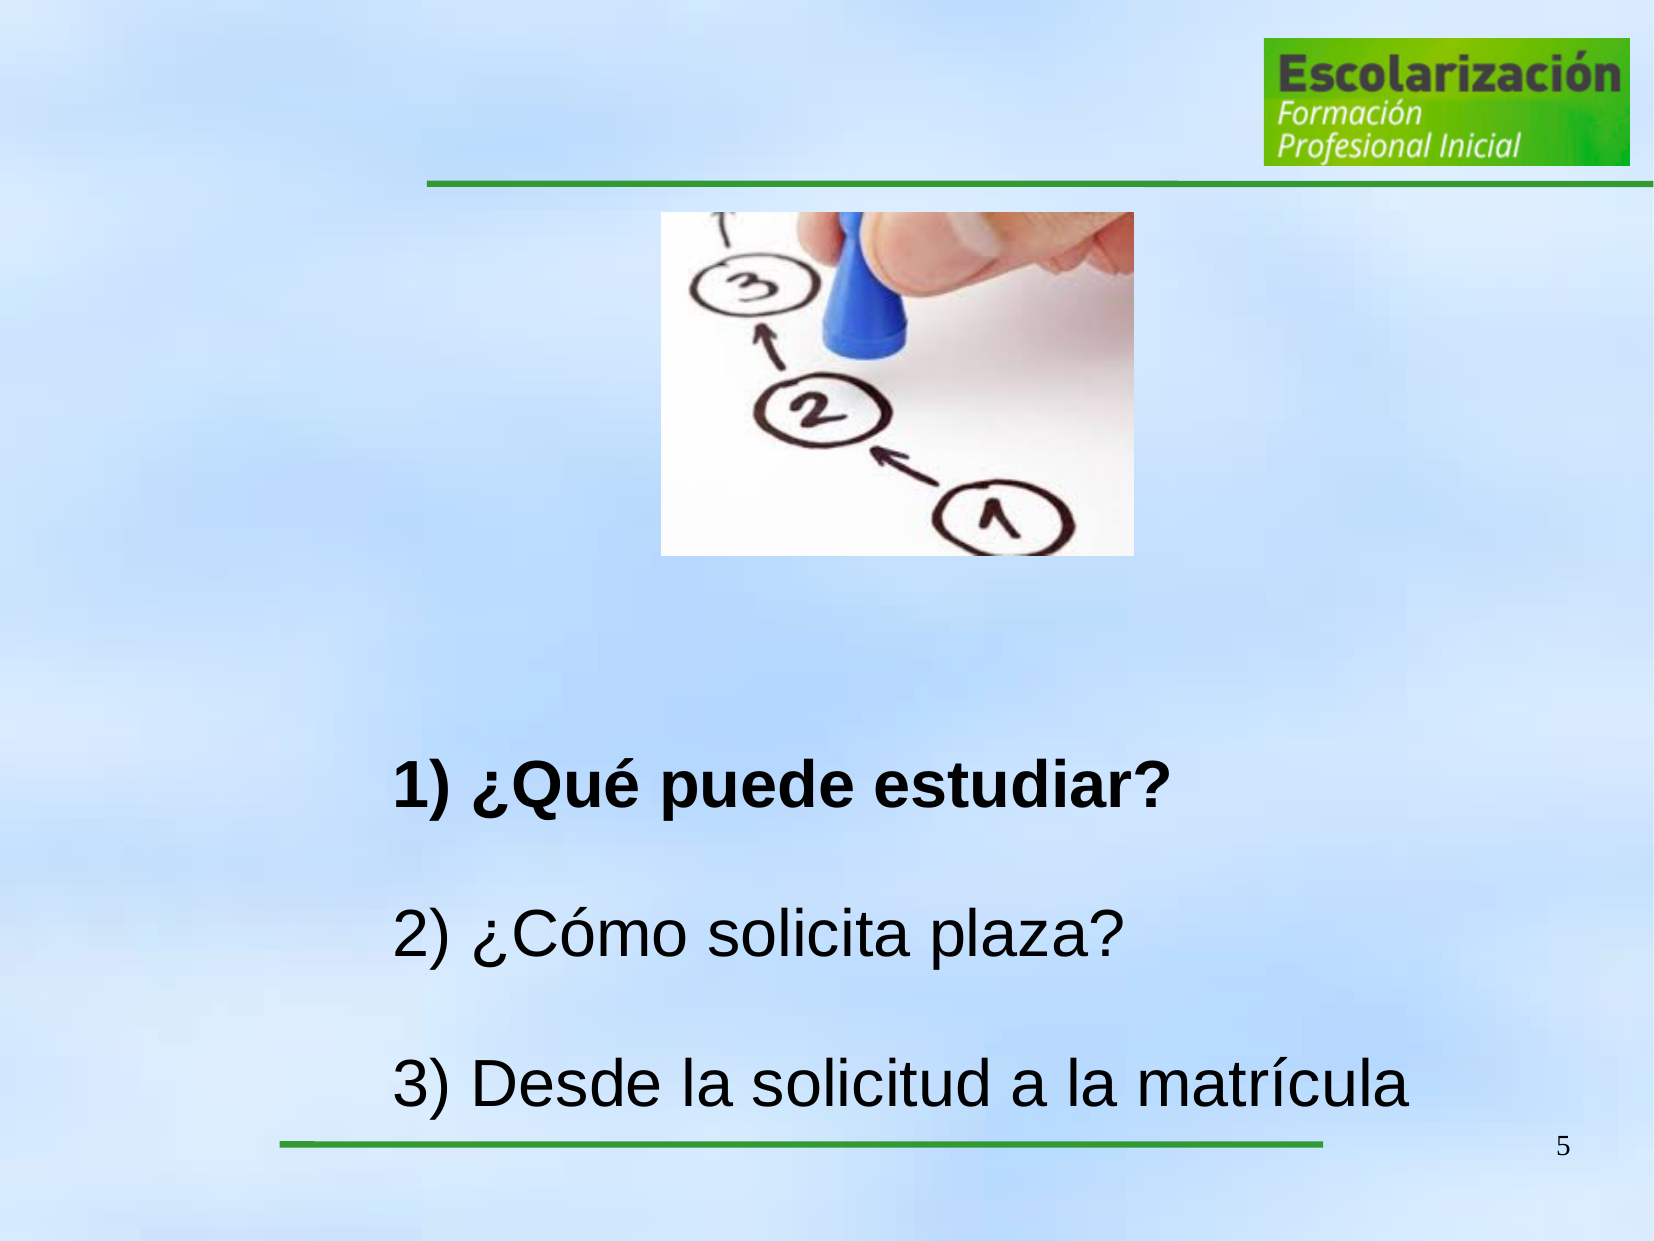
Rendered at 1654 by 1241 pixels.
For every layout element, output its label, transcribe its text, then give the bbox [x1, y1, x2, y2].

picture [0, 0, 1654, 1241]
text_box ¿Qué puede estudiar? ¿Cómo solicita plaza? Desde la solicitud a la matrícula [377, 664, 1501, 1129]
